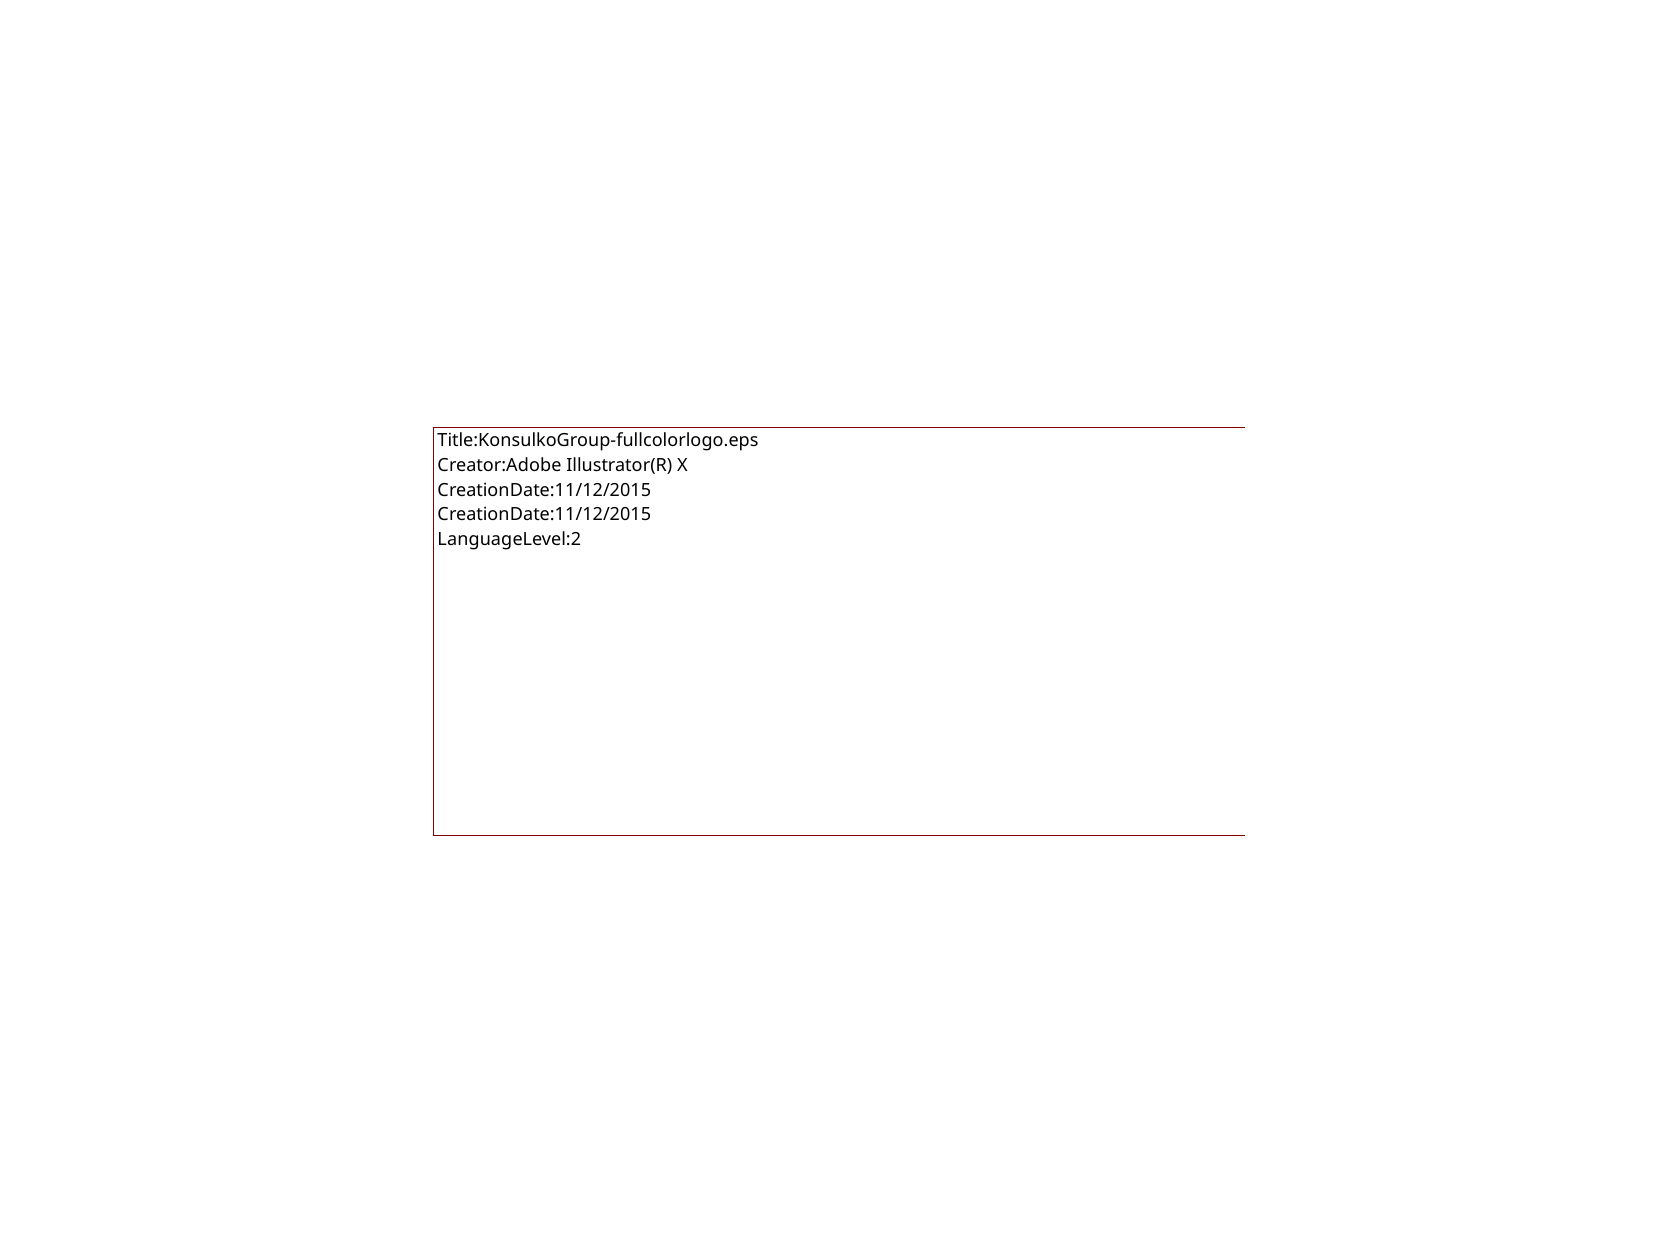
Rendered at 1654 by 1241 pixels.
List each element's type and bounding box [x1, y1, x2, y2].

picture [431, 425, 1246, 836]
